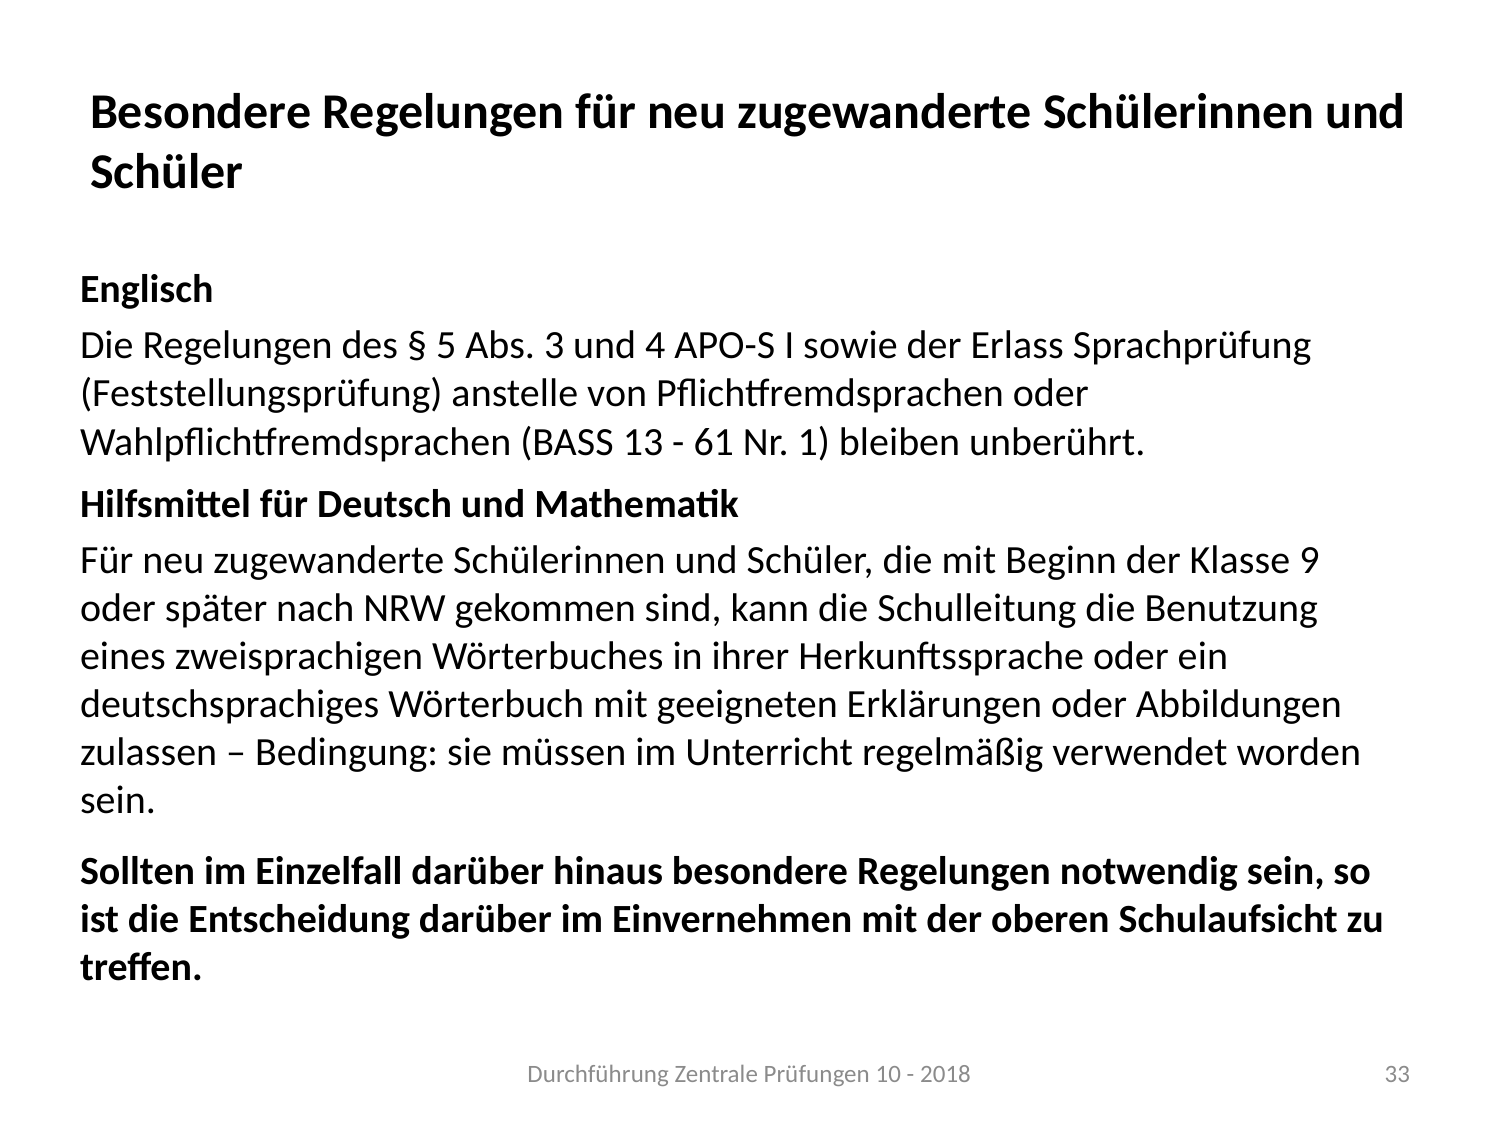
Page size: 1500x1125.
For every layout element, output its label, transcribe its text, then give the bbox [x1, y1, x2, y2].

list Englisch Die Regelungen des § 5 Abs. 3 und 4 APO-S I sowie der Erlass Sprachprüfung (Feststellungsprüfung) anstelle von Pflichtfremdsprachen oder Wahlpflichtfremdsprachen (BASS 13 - 61 Nr. 1) bleiben unberührt. Hilfsmittel für Deutsch und Mathematik Für neu zugewanderte Schülerinnen und Schüler, die mit Beginn der Klasse 9 oder später nach NRW gekommen sind, kann die Schulleitung die Benutzung eines zweisprachigen Wörterbuches in ihrer Herkunftssprache oder ein deutschsprachiges Wörterbuch mit geeigneten Erklärungen oder Abbildungen zulassen – Bedingung: sie müssen im Unterricht regelmäßig verwendet worden sein. Sollten im Einzelfall darüber hinaus besondere Regelungen notwendig sein, so ist die Entscheidung darüber im Einvernehmen mit der oberen Schulaufsicht zu treffen. [64, 255, 1415, 998]
slide_number <Foliennummer> [1074, 1042, 1425, 1103]
footer Durchführung Zentrale Prüfungen 10 - 2018 [512, 1042, 988, 1103]
title Besondere Regelungen für neu zugewanderte Schülerinnen und Schüler [75, 45, 1425, 233]
